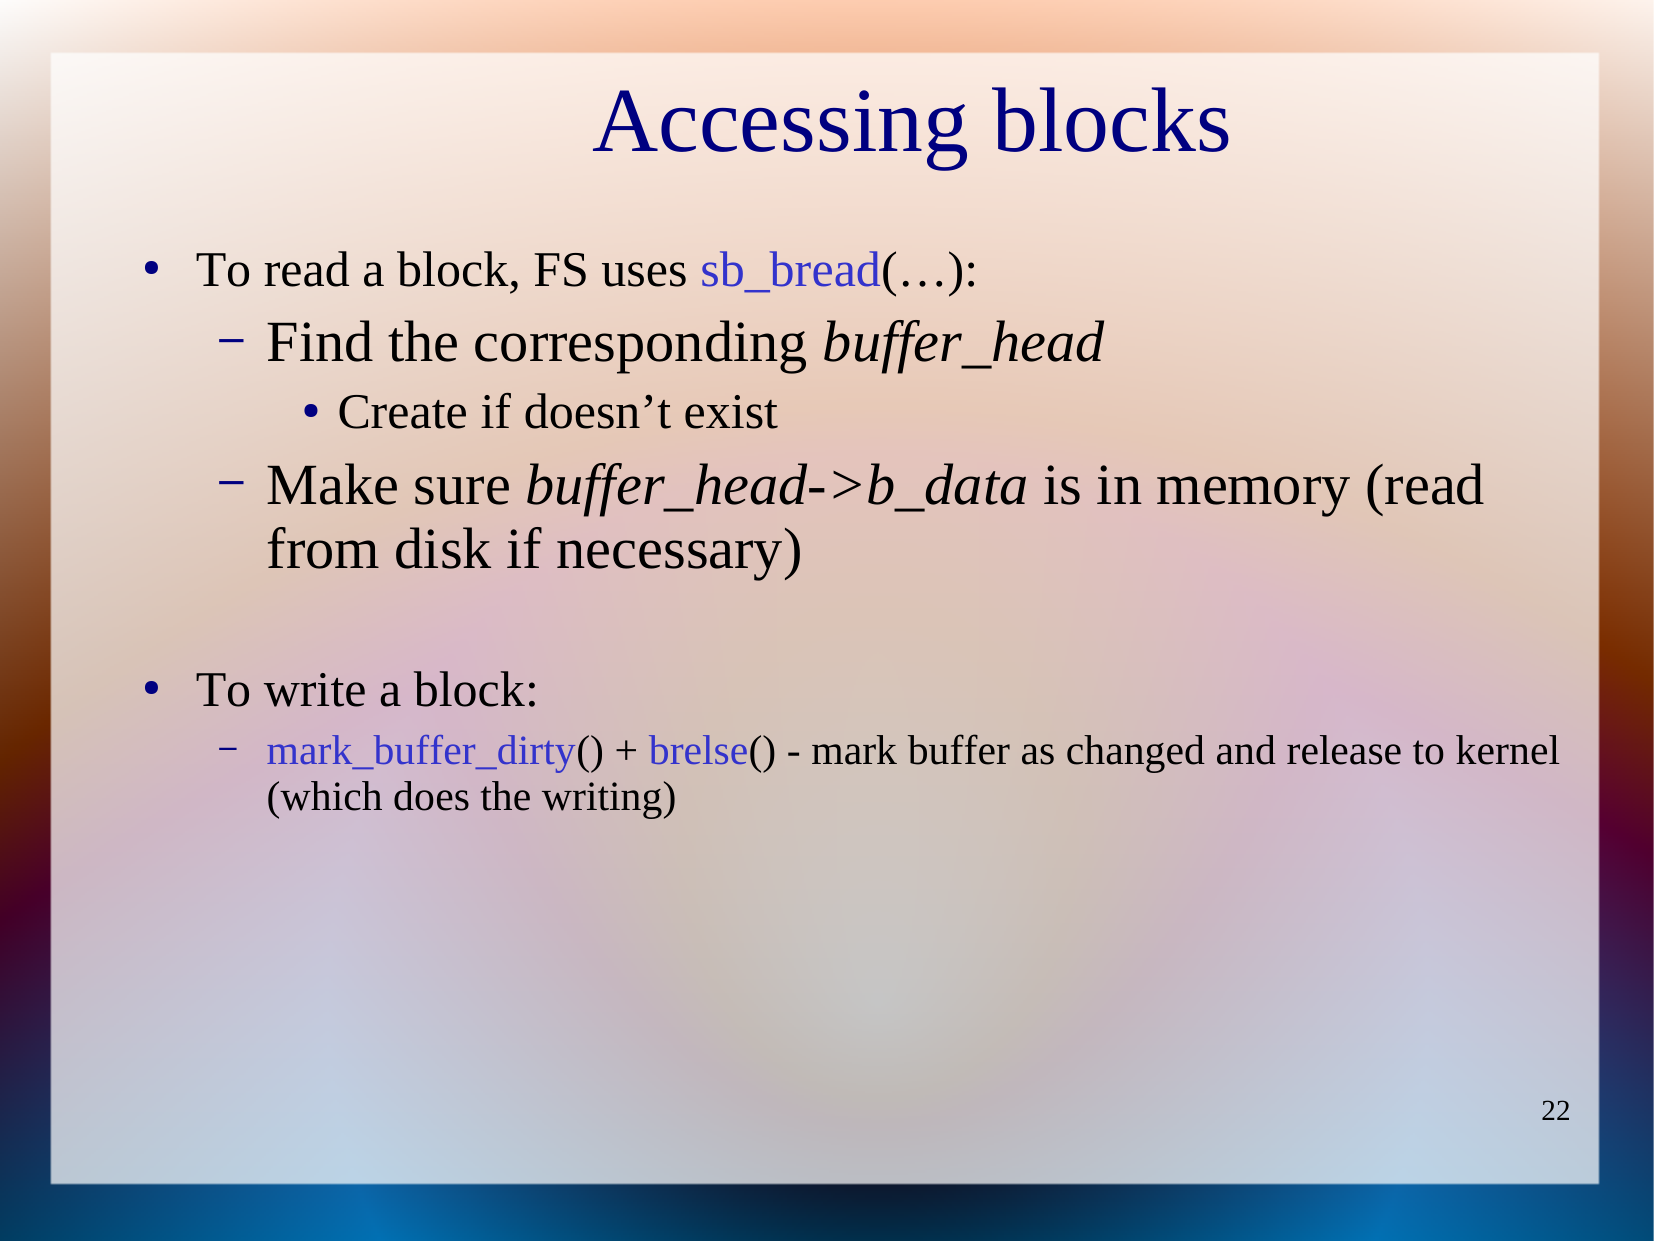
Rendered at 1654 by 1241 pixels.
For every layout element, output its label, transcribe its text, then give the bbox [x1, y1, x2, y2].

picture [0, 0, 1654, 1241]
list To read a block, FS uses sb_bread(…): Find the corresponding buffer_head Create if doesn’t exist Make sure buffer_head->b_data is in memory (read from disk if necessary) To write a block: mark_buffer_dirty() + brelse() - mark buffer as changed and release to kernel (which does the writing) [110, 234, 1620, 1109]
title Accessing blocks [208, 38, 1618, 180]
